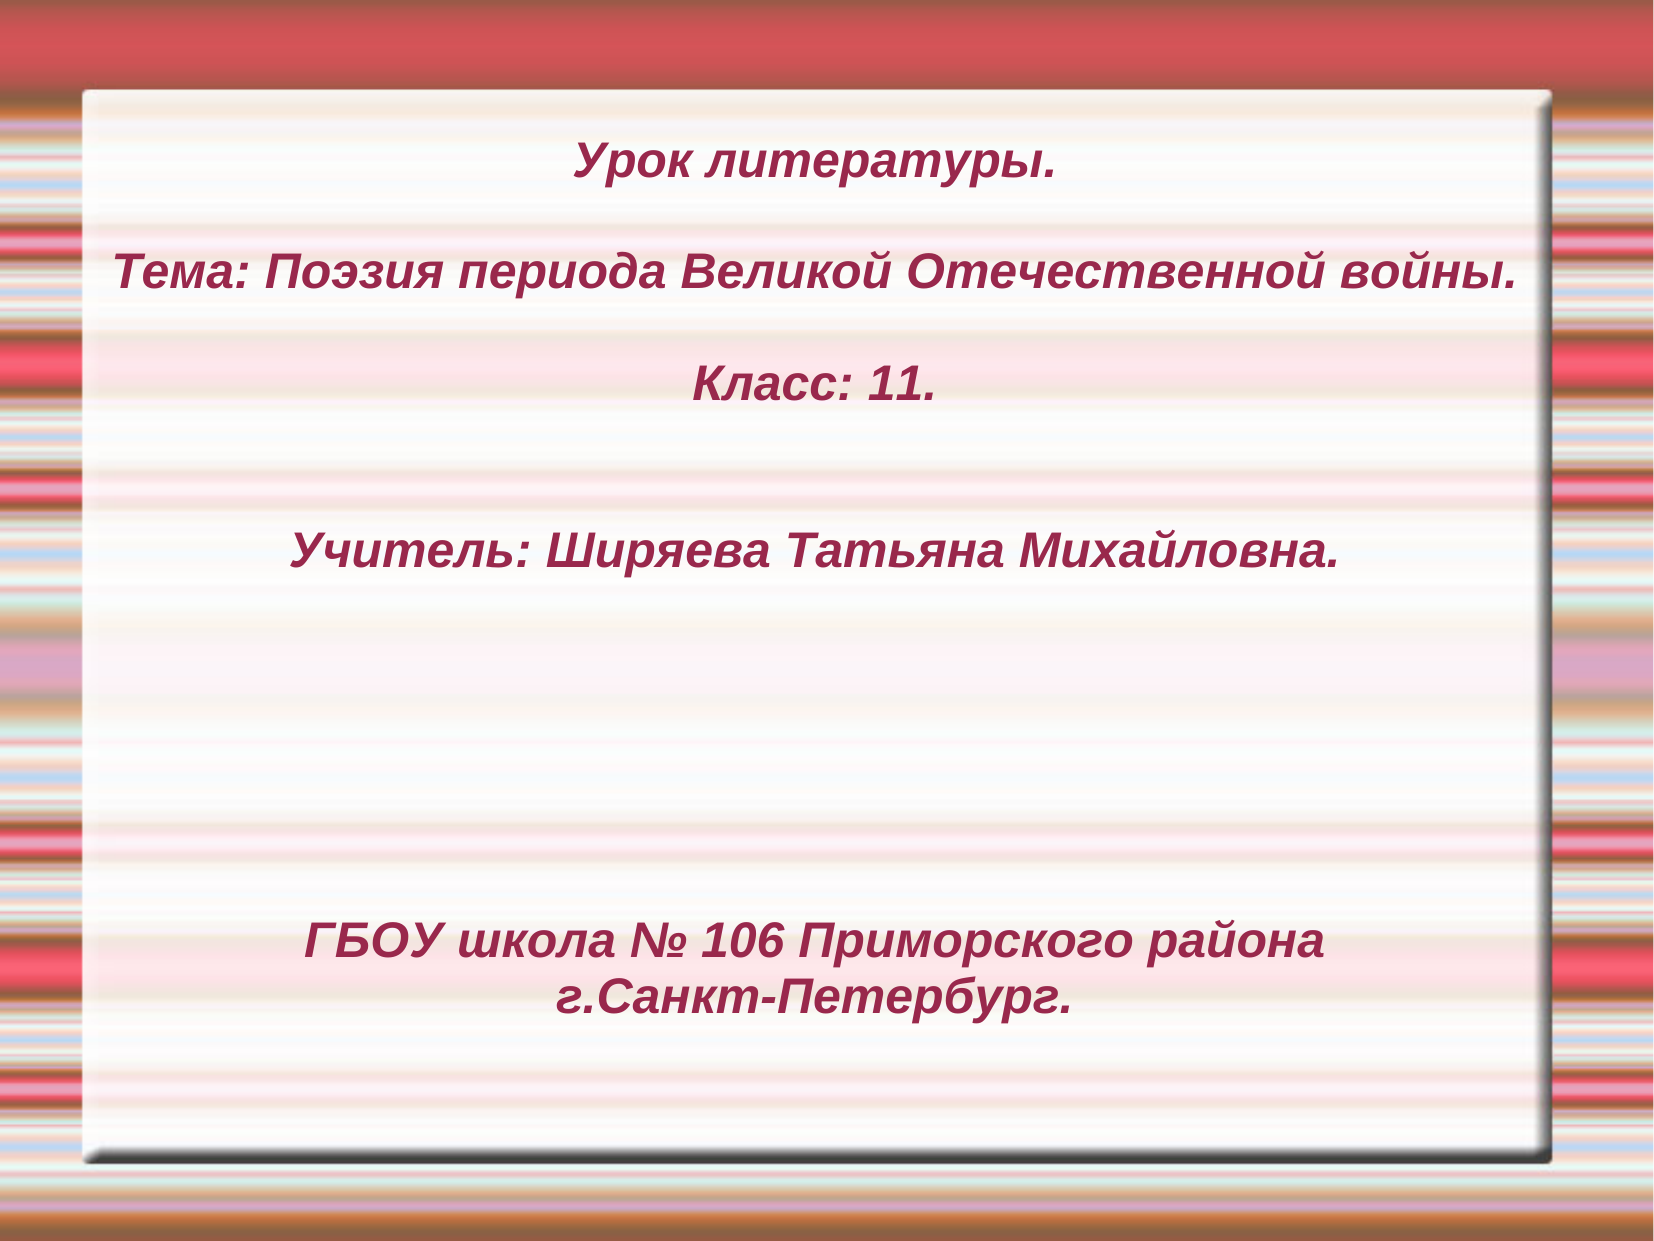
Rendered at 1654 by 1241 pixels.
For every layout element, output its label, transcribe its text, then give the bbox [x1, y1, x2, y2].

title Урок литературы. Тема: Поэзия периода Великой Отечественной войны. Класс: 11. Учитель: Ширяева Татьяна Михайловна. ГБОУ школа № 106 Приморского района г.Санкт-Петербург. [82, 47, 1548, 1109]
picture [0, 0, 1654, 1241]
